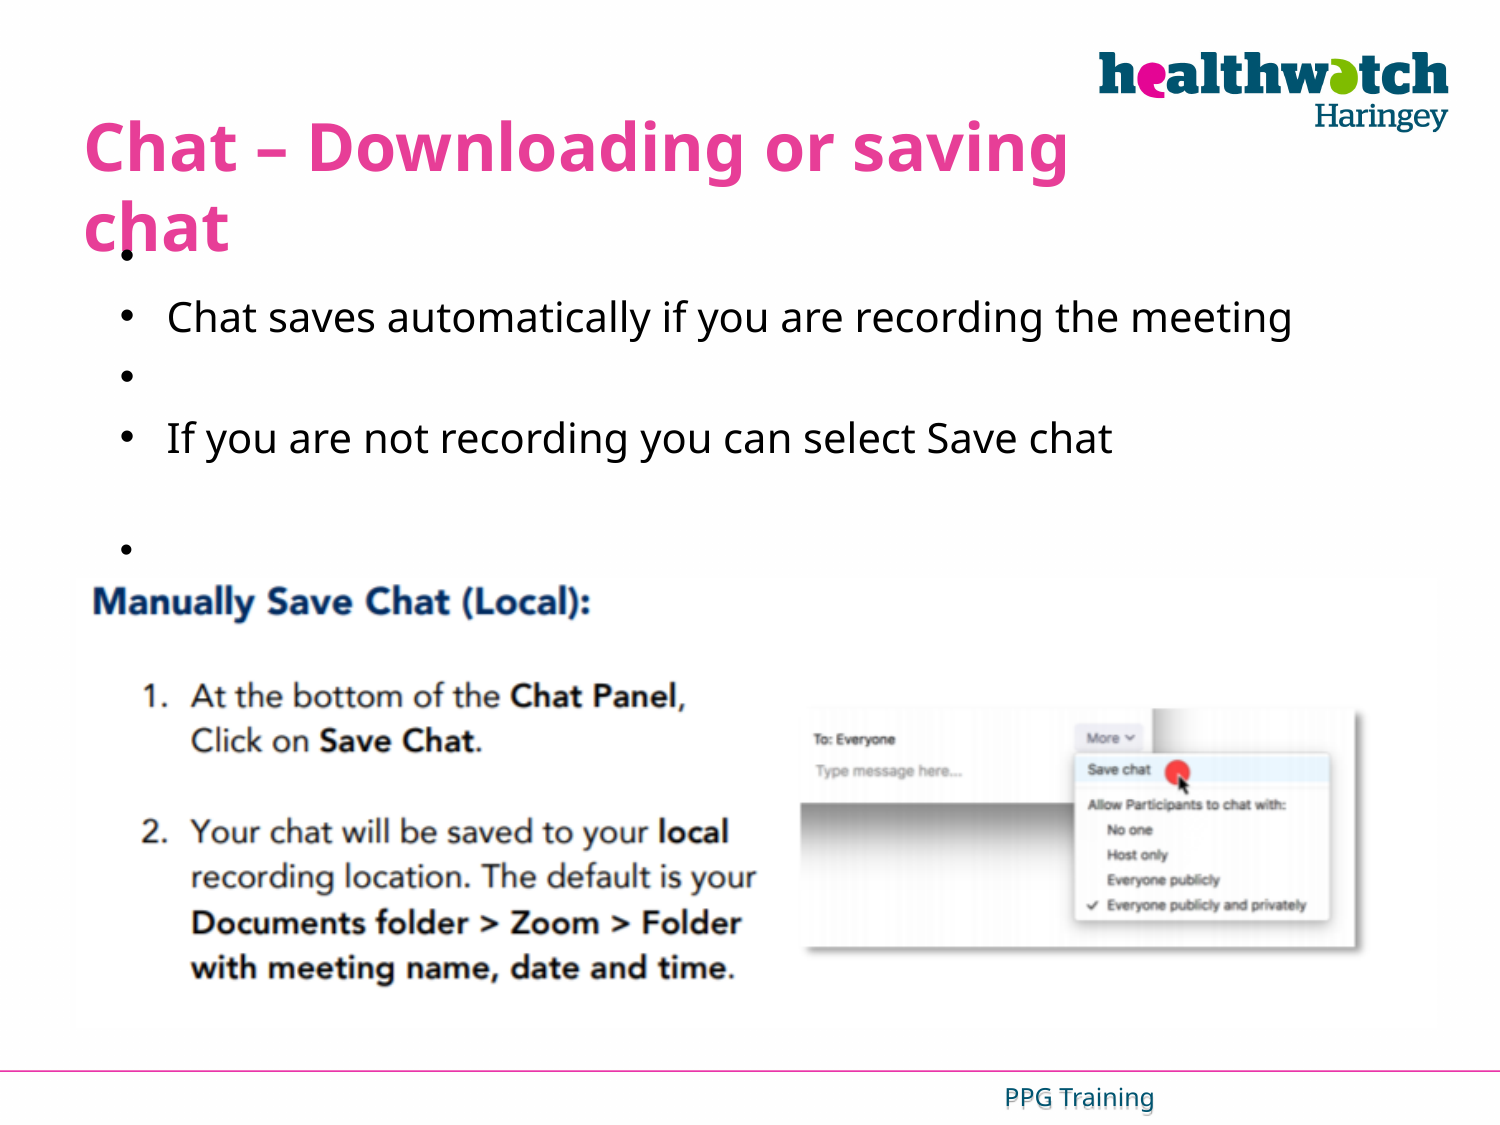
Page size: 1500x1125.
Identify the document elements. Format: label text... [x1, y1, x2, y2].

picture [76, 578, 1437, 1028]
text_box Chat saves automatically if you are recording the meeting If you are not recording you can select Save chat [104, 222, 1469, 640]
text_box Chat – Downloading or saving chat [68, 97, 1164, 194]
